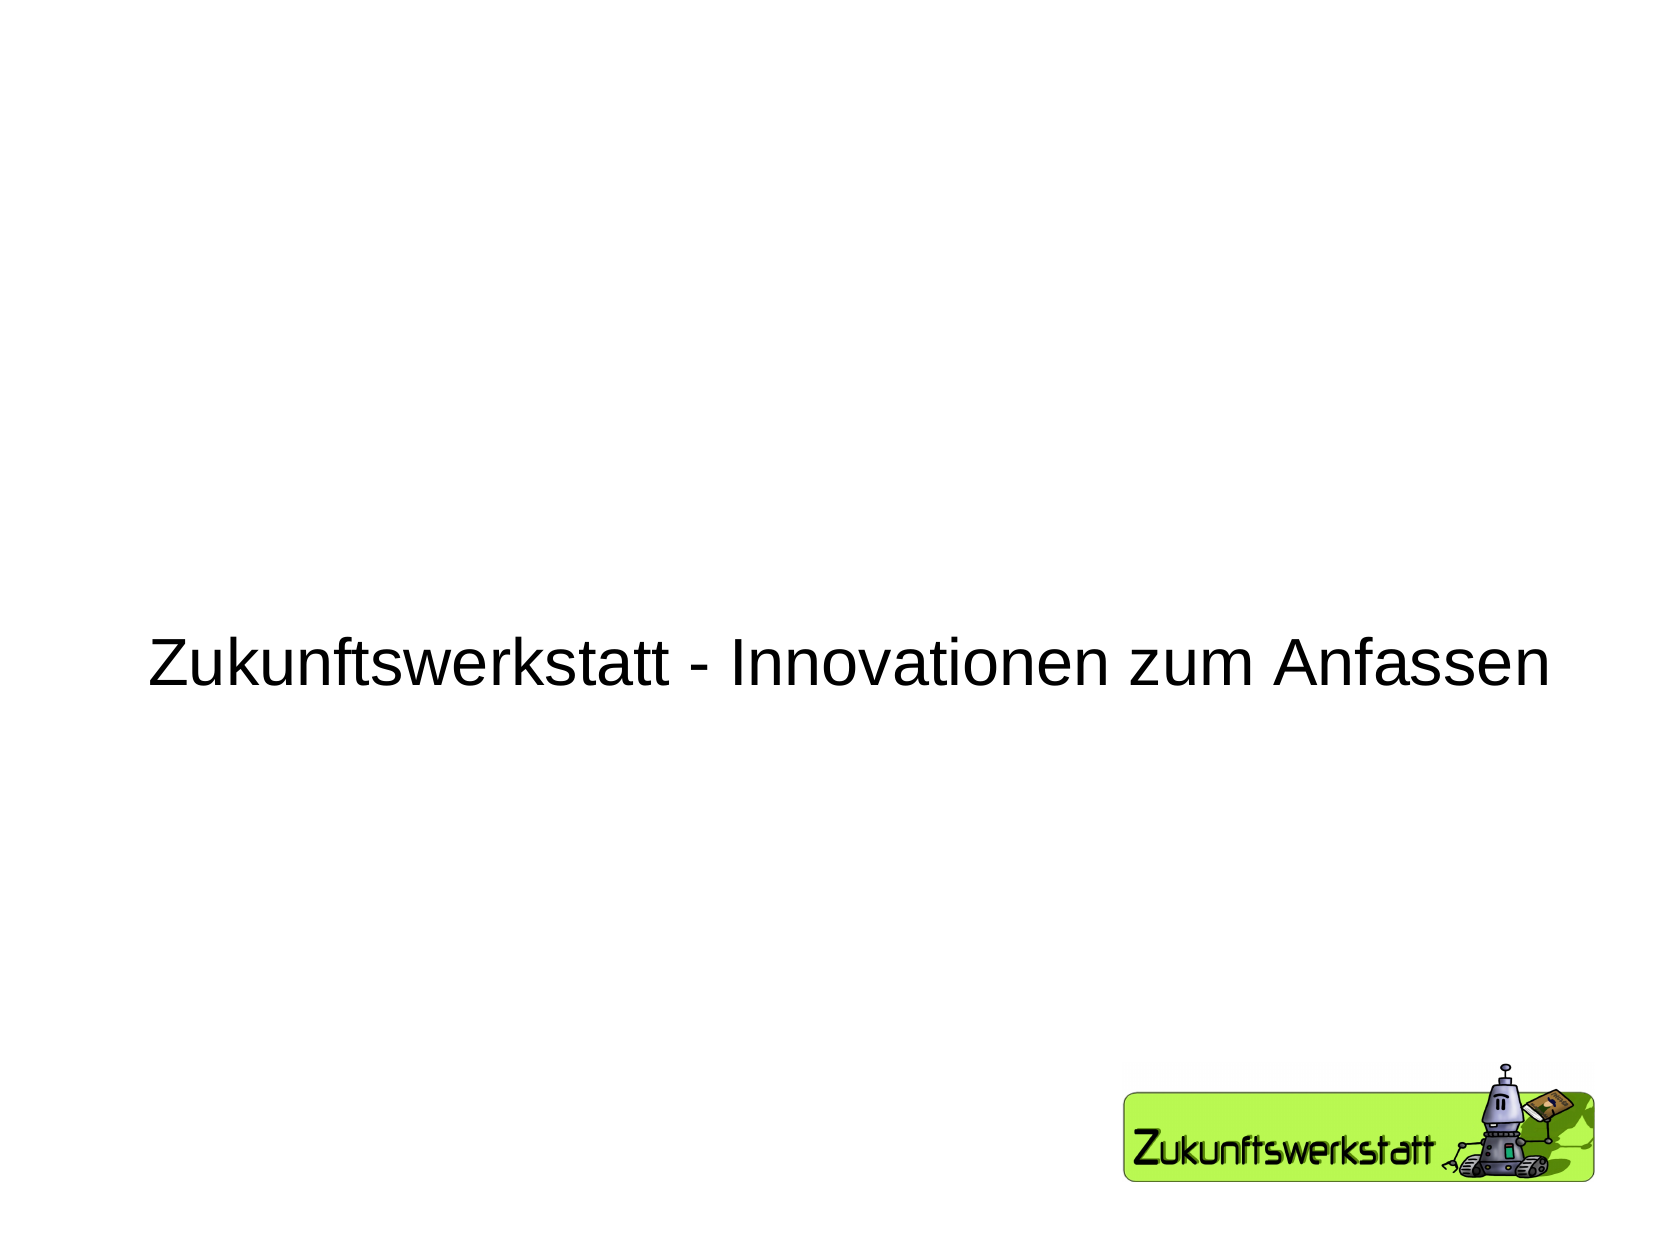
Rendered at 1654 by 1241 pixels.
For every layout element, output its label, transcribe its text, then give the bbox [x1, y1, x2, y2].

picture [1122, 1062, 1595, 1182]
text_box Zukunftswerkstatt - Innovationen zum Anfassen [106, 259, 1595, 1064]
